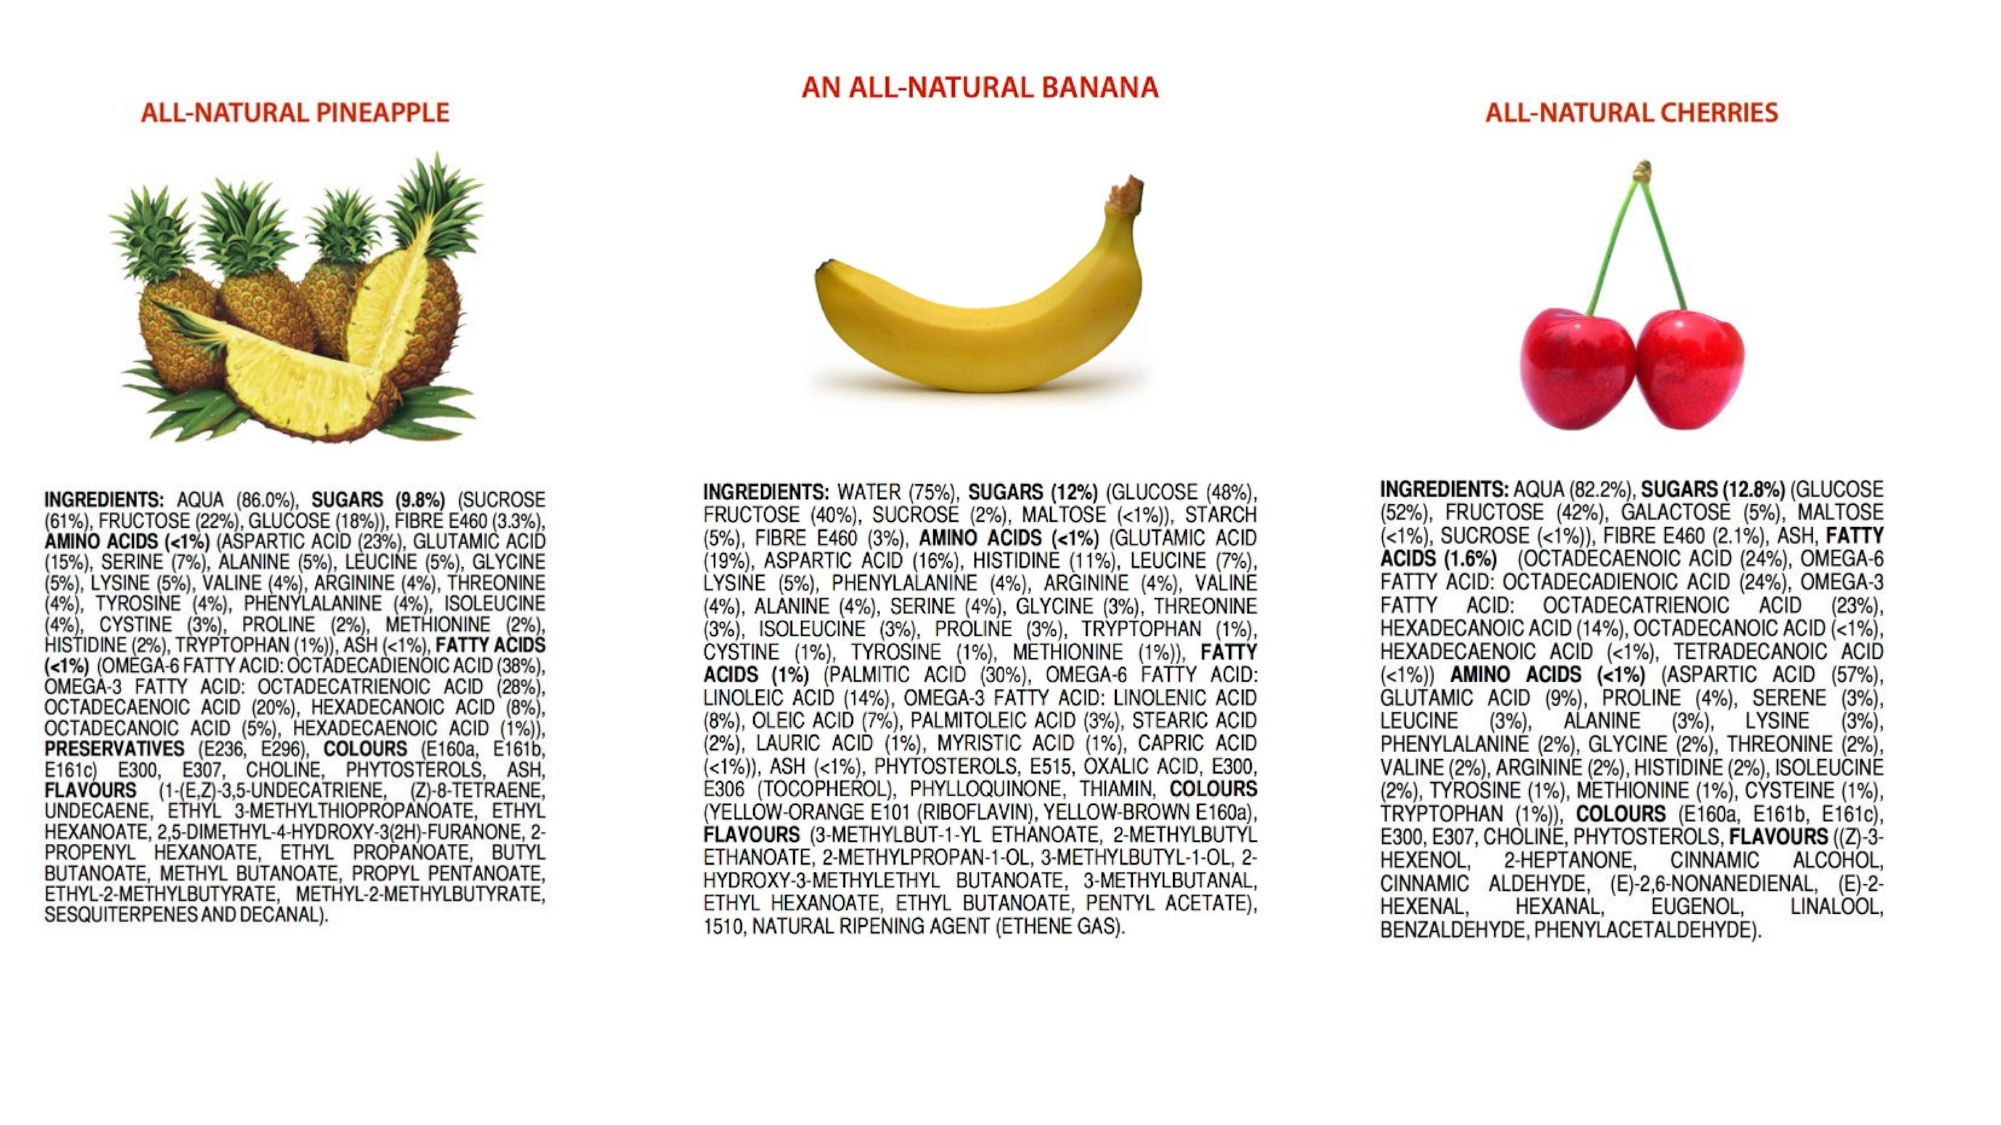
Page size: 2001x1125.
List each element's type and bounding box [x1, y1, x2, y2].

picture [1362, 0, 1900, 1026]
picture [693, 61, 1268, 946]
picture [21, 0, 559, 1026]
